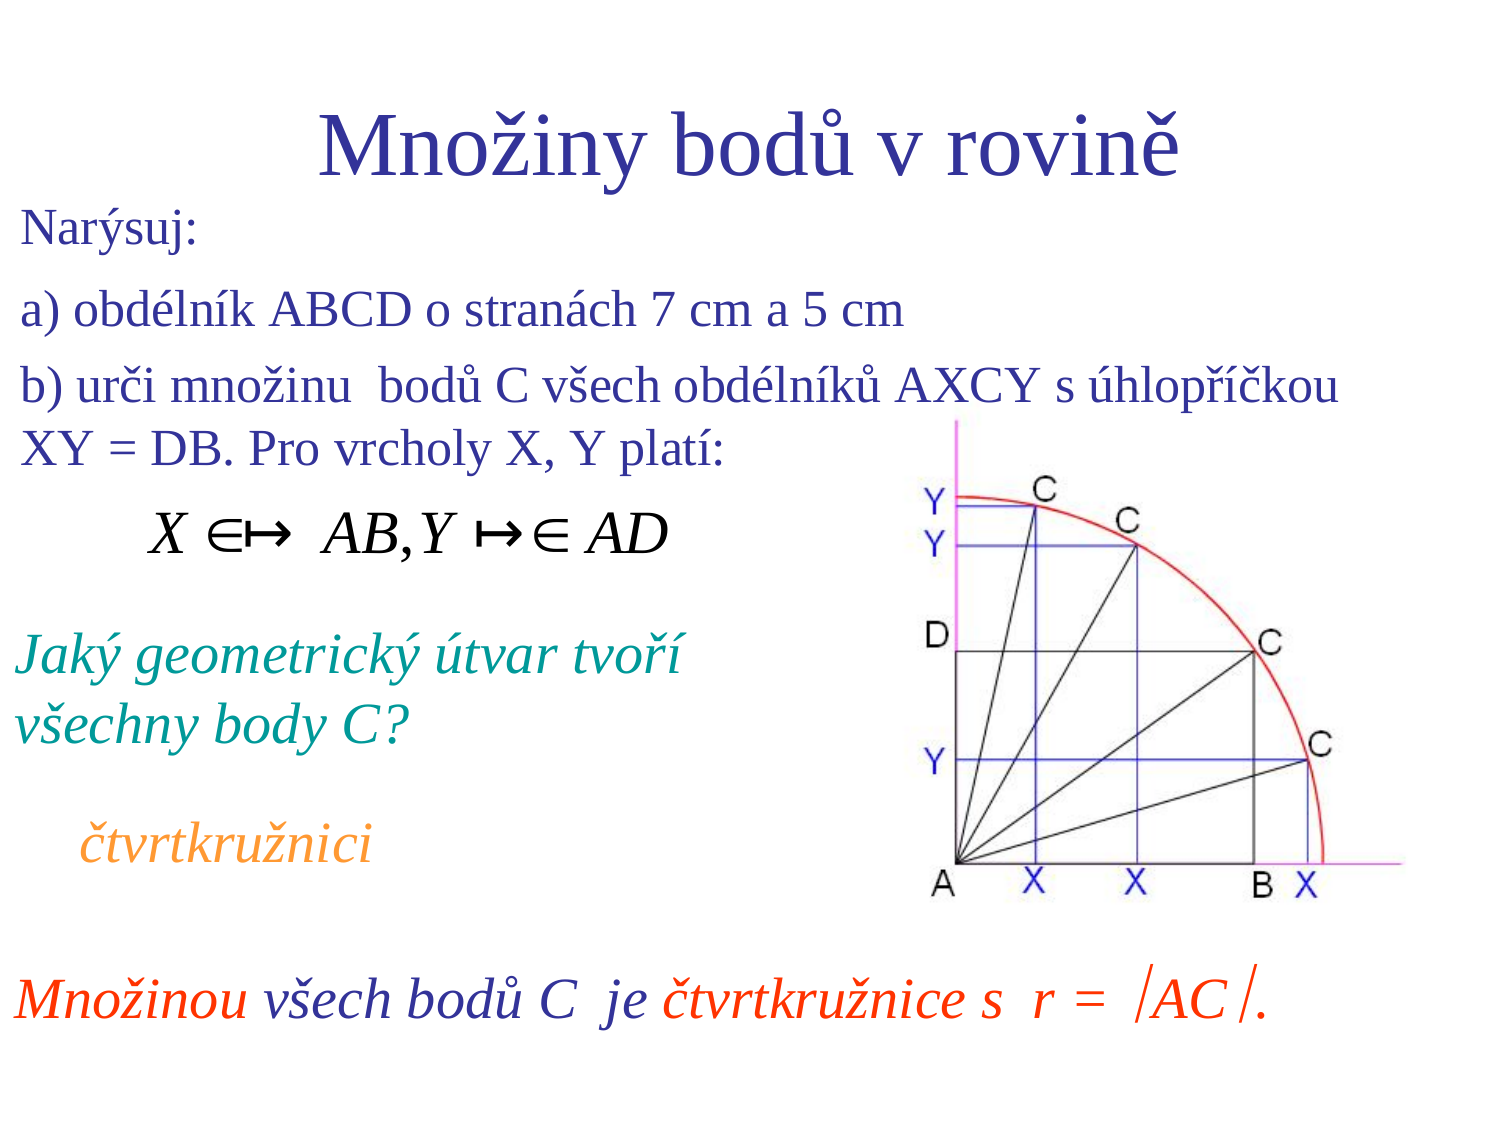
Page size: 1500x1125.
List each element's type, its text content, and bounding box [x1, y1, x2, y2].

text_box čtvrtkružnici [64, 796, 573, 882]
title Množiny bodů v rovině [75, 45, 1426, 184]
picture [879, 484, 1445, 934]
text_box Množinou všech bodů C je čtvrtkružnice s r = AC. [0, 952, 1500, 1038]
text_box a) obdélník ABCD o stranách 7 cm a 5 cm [5, 267, 1500, 343]
chart [135, 496, 680, 579]
text_box b) urči množinu bodů C všech obdélníků AXCY s úhlopříčkou XY = DB. Pro vrcholy X, Y platí: [5, 343, 1500, 484]
text_box Jaký geometrický útvar tvoří všechny body C? [0, 607, 774, 763]
text_box Narýsuj: [5, 184, 1500, 263]
